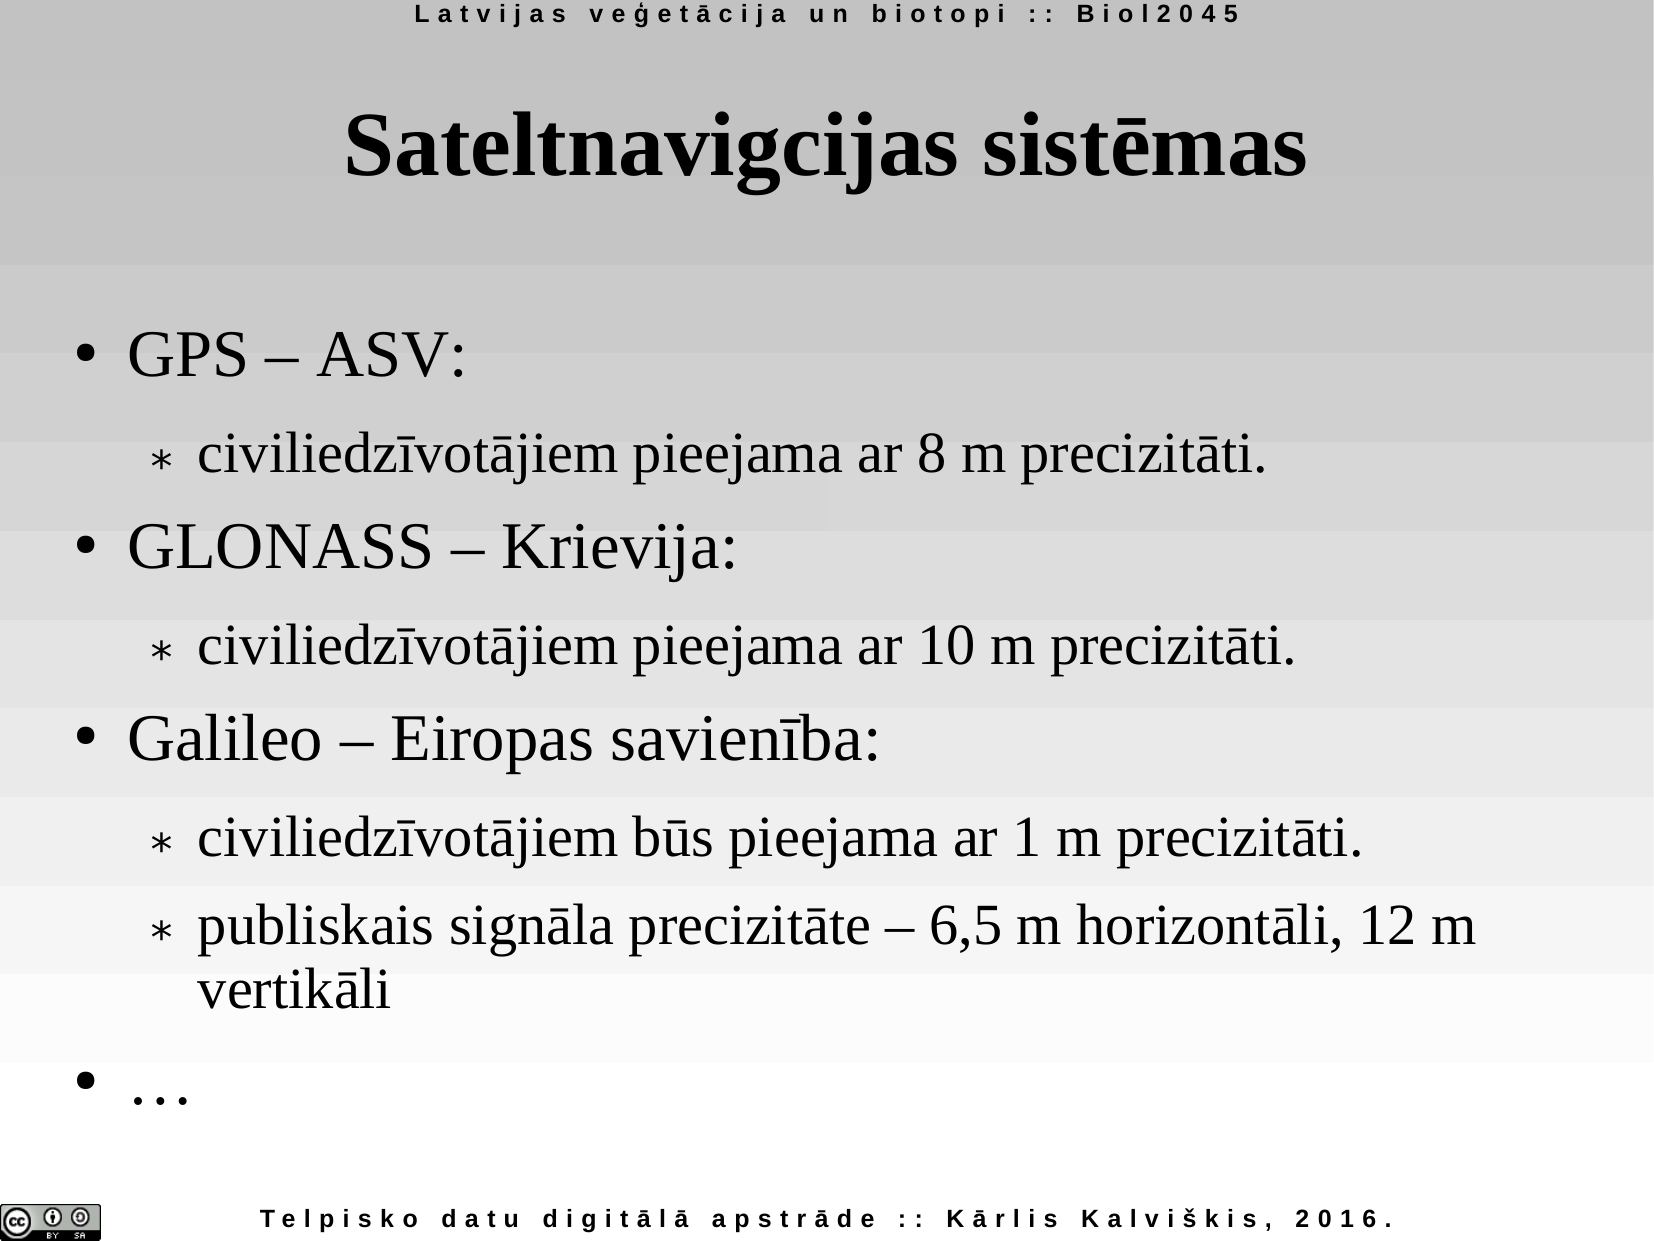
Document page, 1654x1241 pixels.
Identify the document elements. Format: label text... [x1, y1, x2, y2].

picture [0, 287, 1654, 1241]
list GPS – ASV: civiliedzīvotājiem pieejama ar 8 m precizitāti. GLONASS – Krievija: civiliedzīvotājiem pieejama ar 10 m precizitāti. Galileo – Eiropas savienība: civiliedzīvotājiem būs pieejama ar 1 m precizitāti. publiskais signāla precizitāte – 6,5 m horizontāli, 12 m vertikāli … [56, 317, 1600, 1175]
title Sateltnavigcijas sistēmas [0, 1, 1654, 287]
